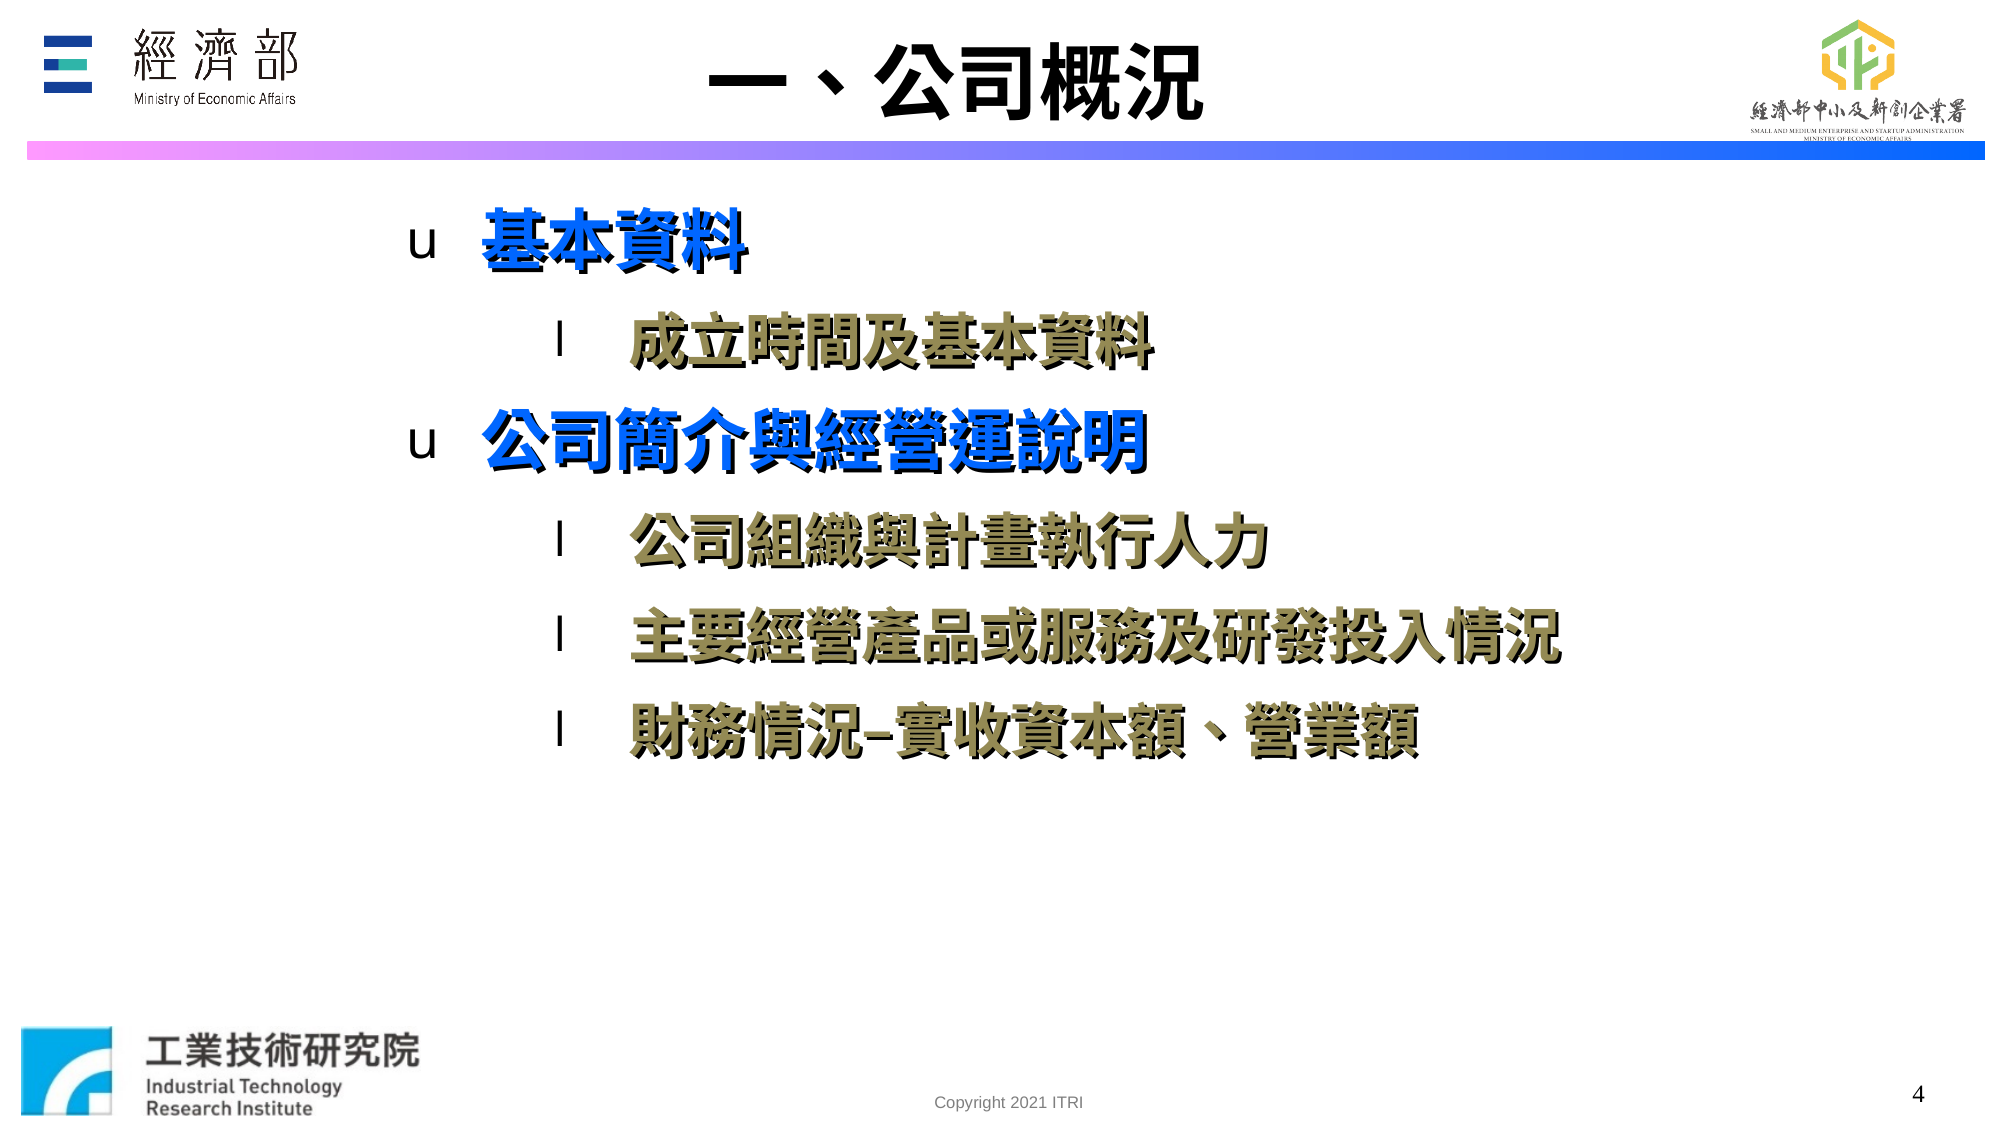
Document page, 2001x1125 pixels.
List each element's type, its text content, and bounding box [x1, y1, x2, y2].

text_box 4 [1897, 1070, 1983, 1121]
list 基本資料 成立時間及基本資料 公司簡介與經營運說明 公司組織與計畫執行人力 主要經營產品或服務及研發投入情況 財務情況–實收資本額、營業額 [403, 196, 1618, 1057]
text_box 一、公司概況 [271, 22, 1641, 127]
